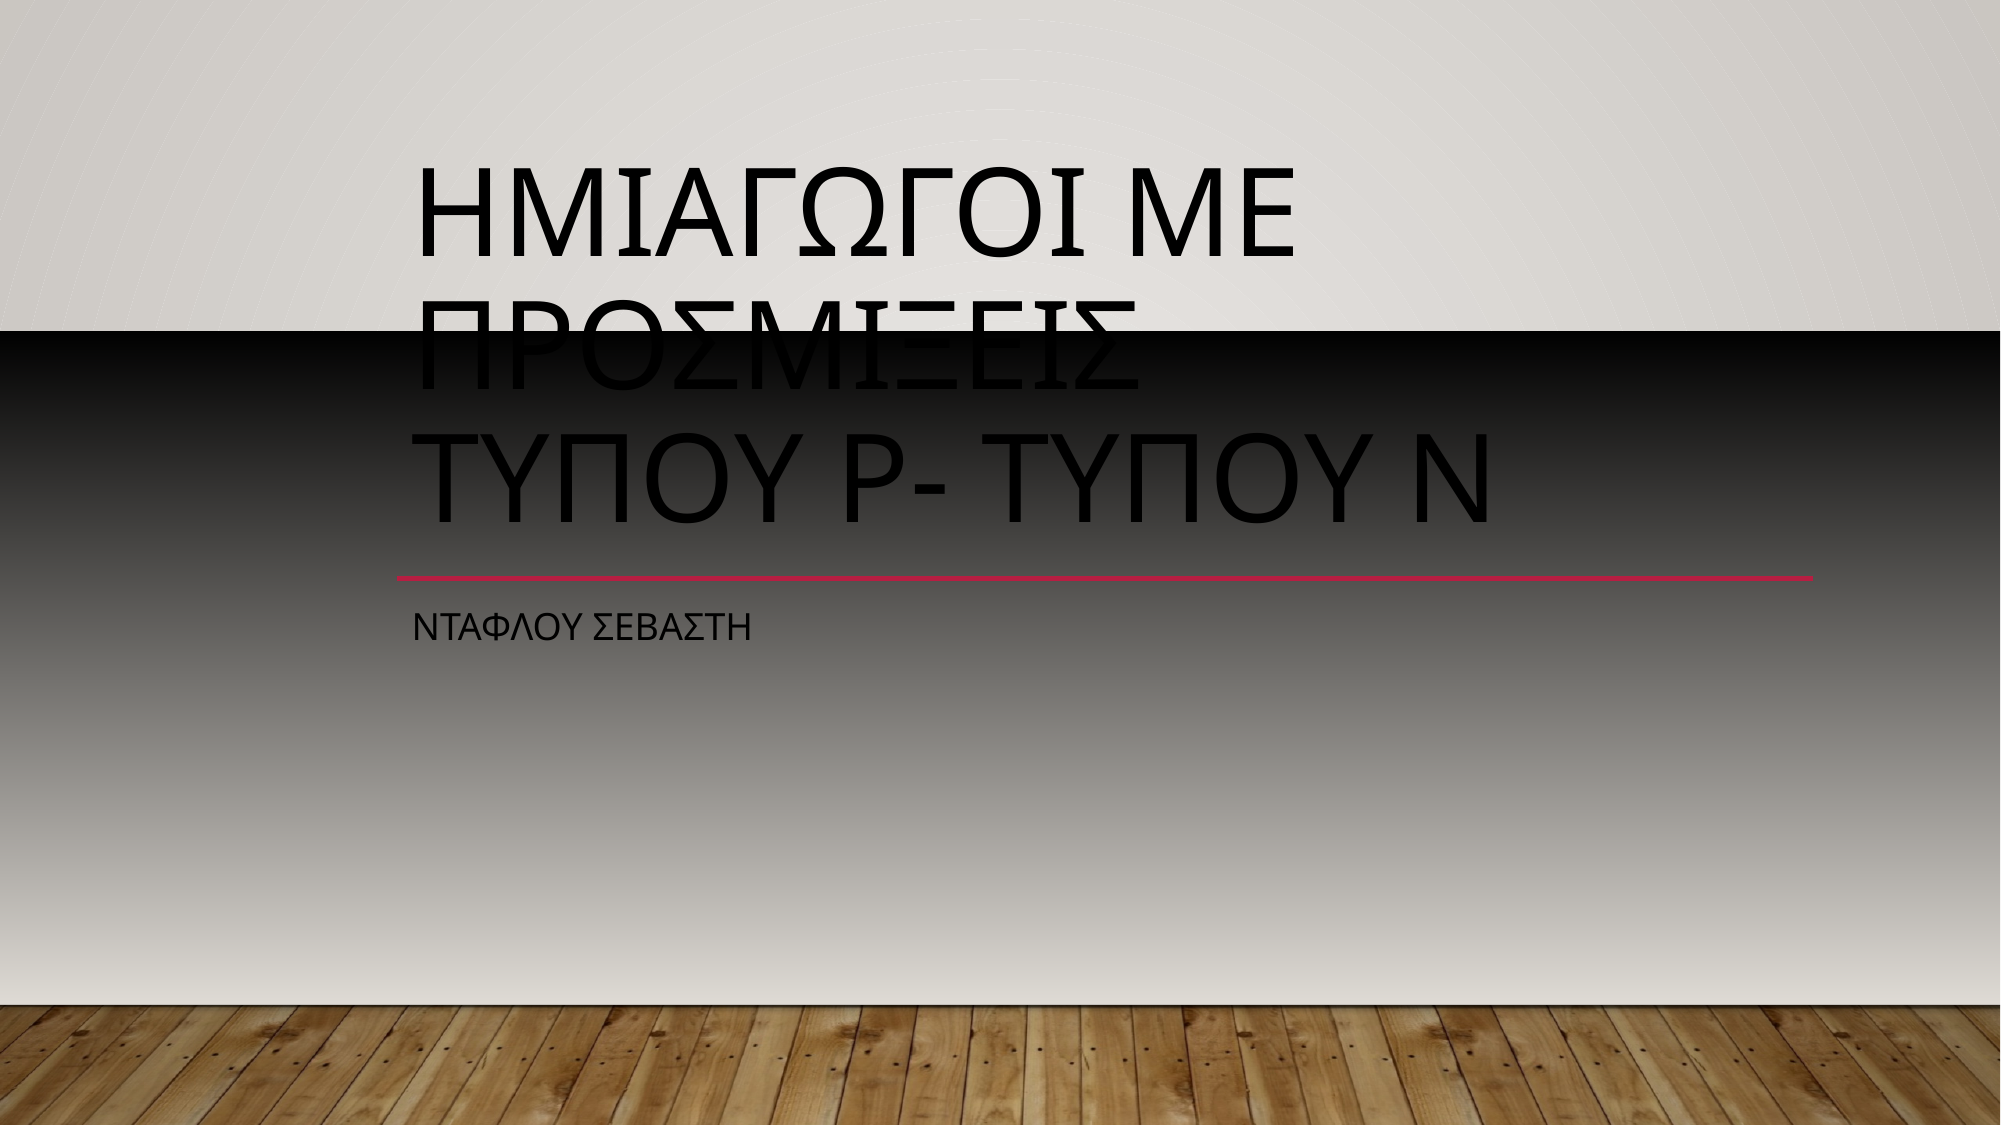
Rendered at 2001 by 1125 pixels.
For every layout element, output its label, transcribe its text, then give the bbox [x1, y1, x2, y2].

title Ημιαγωγοι με προσμιξεισ τυπου p- ΤΥΠΟΥ Ν [396, 131, 1814, 549]
subtitle Νταφλου σεβαστη [396, 579, 1814, 740]
